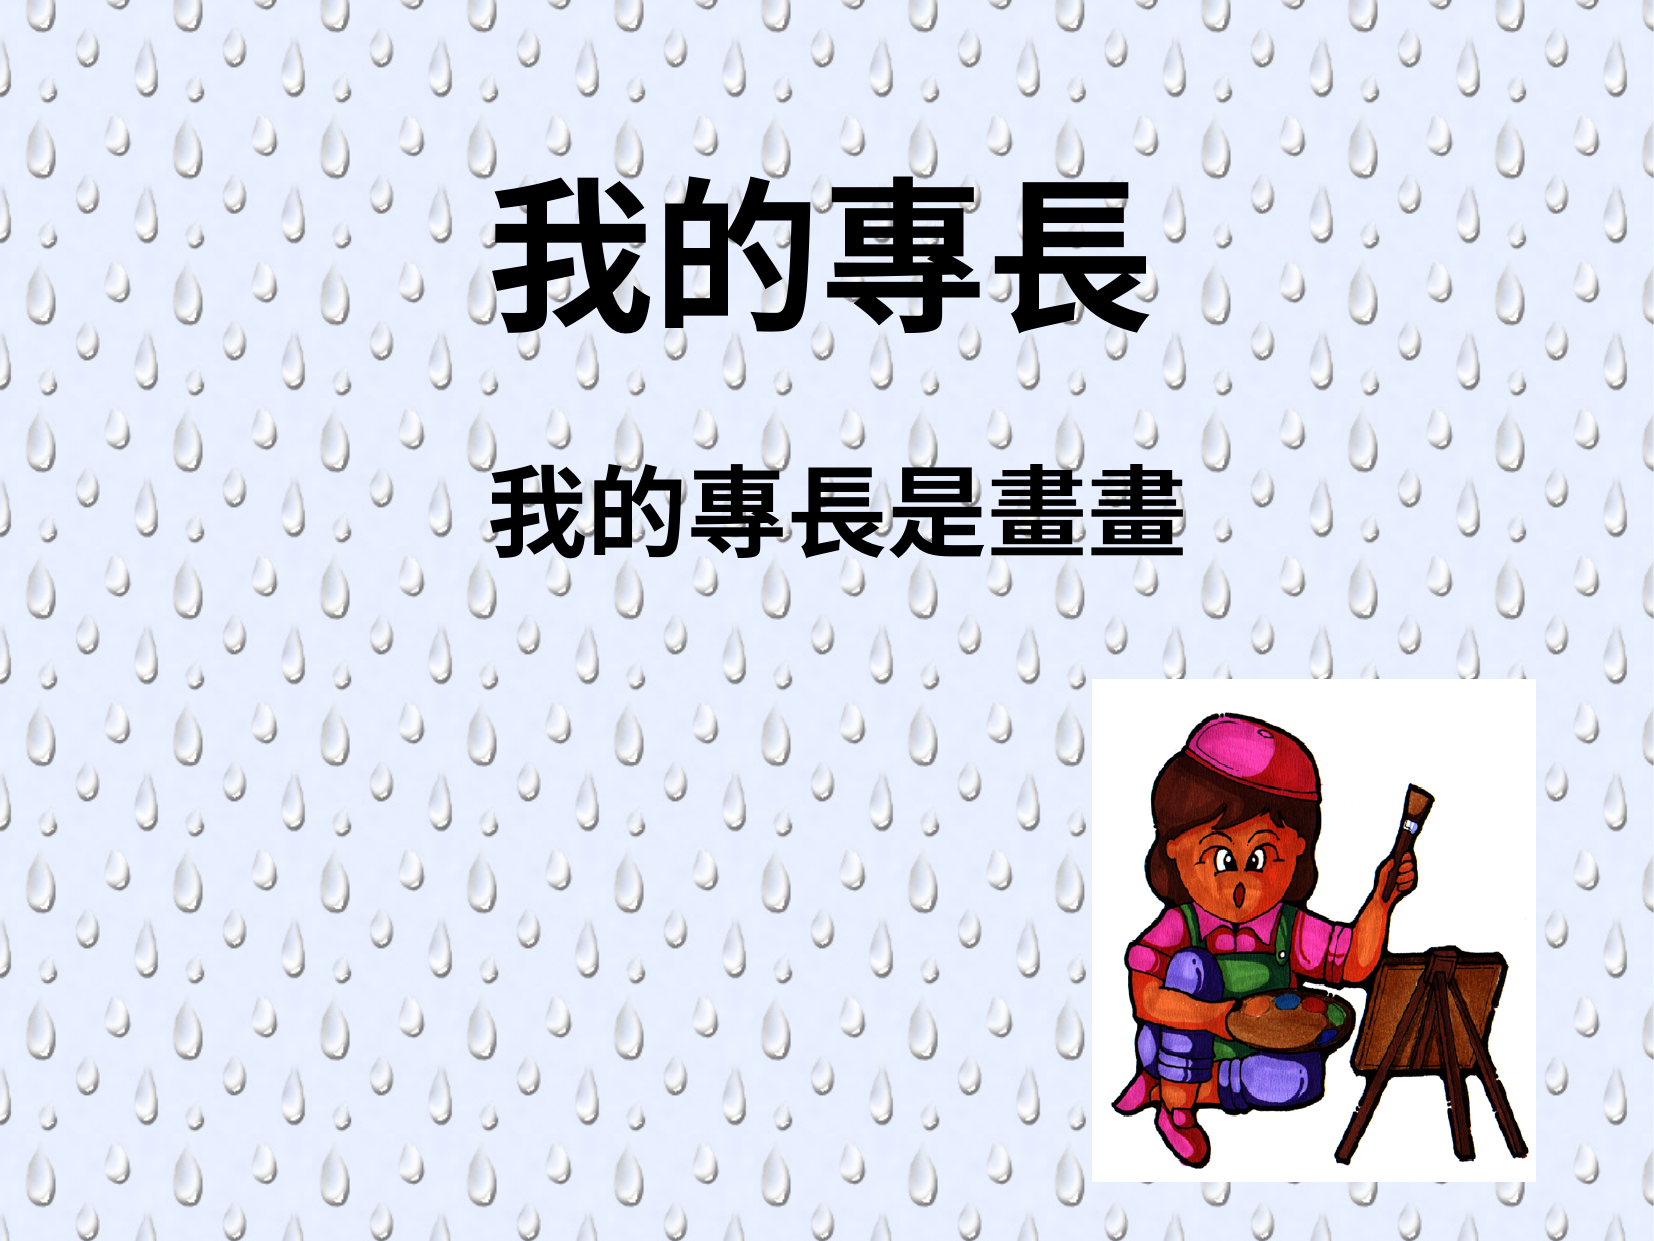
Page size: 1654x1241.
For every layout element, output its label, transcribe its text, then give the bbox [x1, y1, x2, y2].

text_box 我的專長 [472, 118, 1565, 563]
picture [0, 0, 1654, 1241]
text_box 我的專長是畫畫 [472, 426, 1506, 562]
